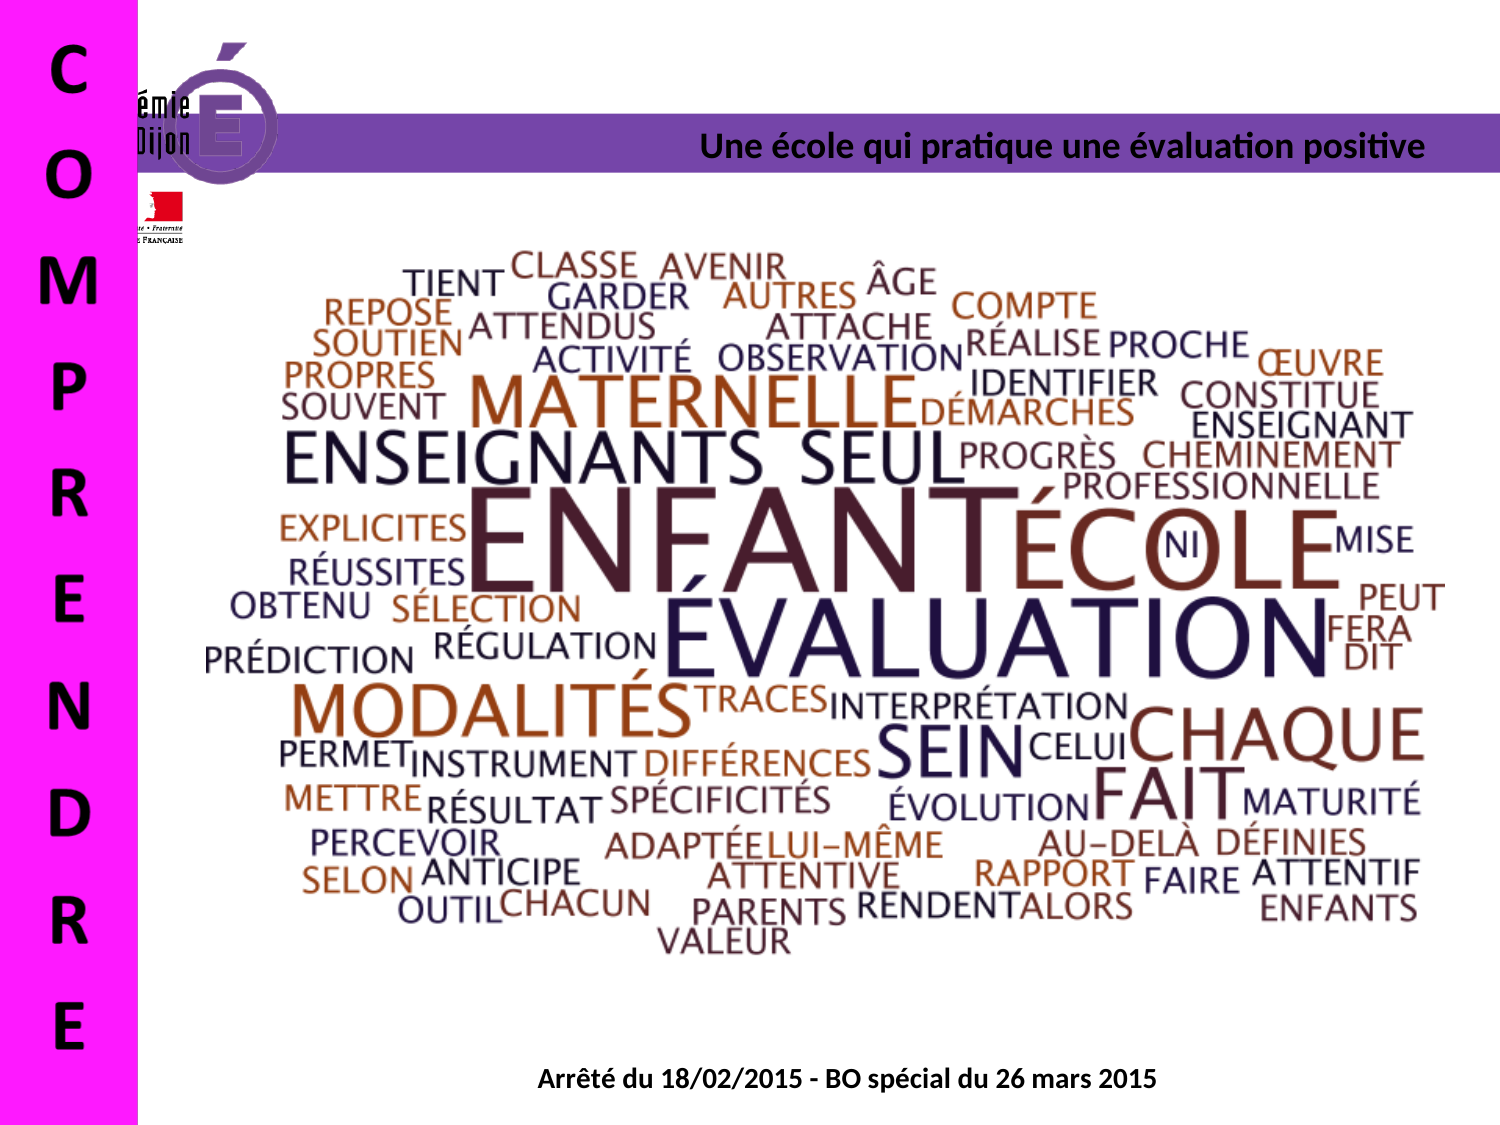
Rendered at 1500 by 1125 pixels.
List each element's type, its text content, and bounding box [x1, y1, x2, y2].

text_box Une école qui pratique une évaluation positive [578, 113, 1489, 174]
picture [0, 0, 1445, 1125]
text_box Arrêté du 18/02/2015 - BO spécial du 26 mars 2015 [401, 1051, 1295, 1102]
